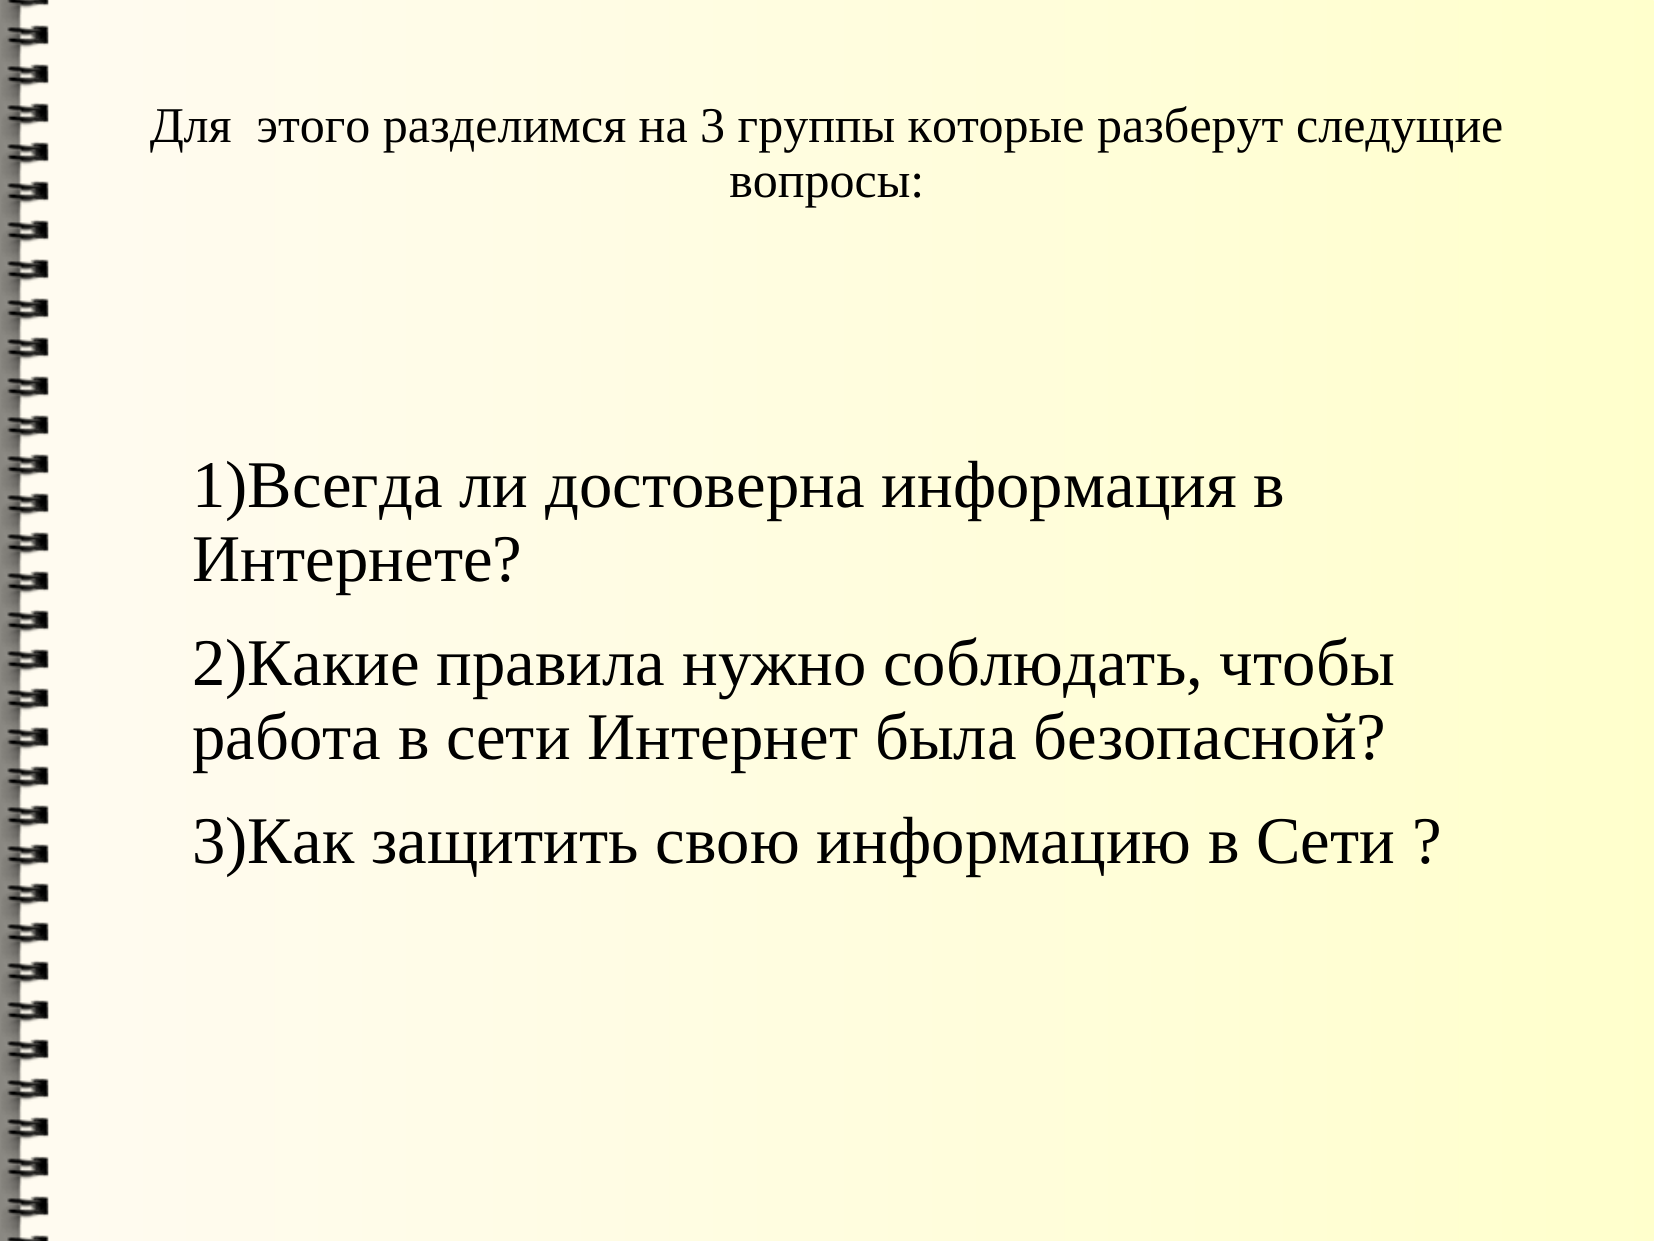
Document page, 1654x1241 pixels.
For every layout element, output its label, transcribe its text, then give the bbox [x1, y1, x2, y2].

picture [0, 0, 1654, 1241]
list 1)Всегда ли достоверна информация в Интернете? 2)Какие правила нужно соблюдать, чтобы работа в сети Интернет была безопасной? 3)Как защитить свою информацию в Сети ? [121, 344, 1534, 1127]
title Для этого разделимся на 3 группы которые разберут следущие вопросы: [82, 49, 1571, 257]
